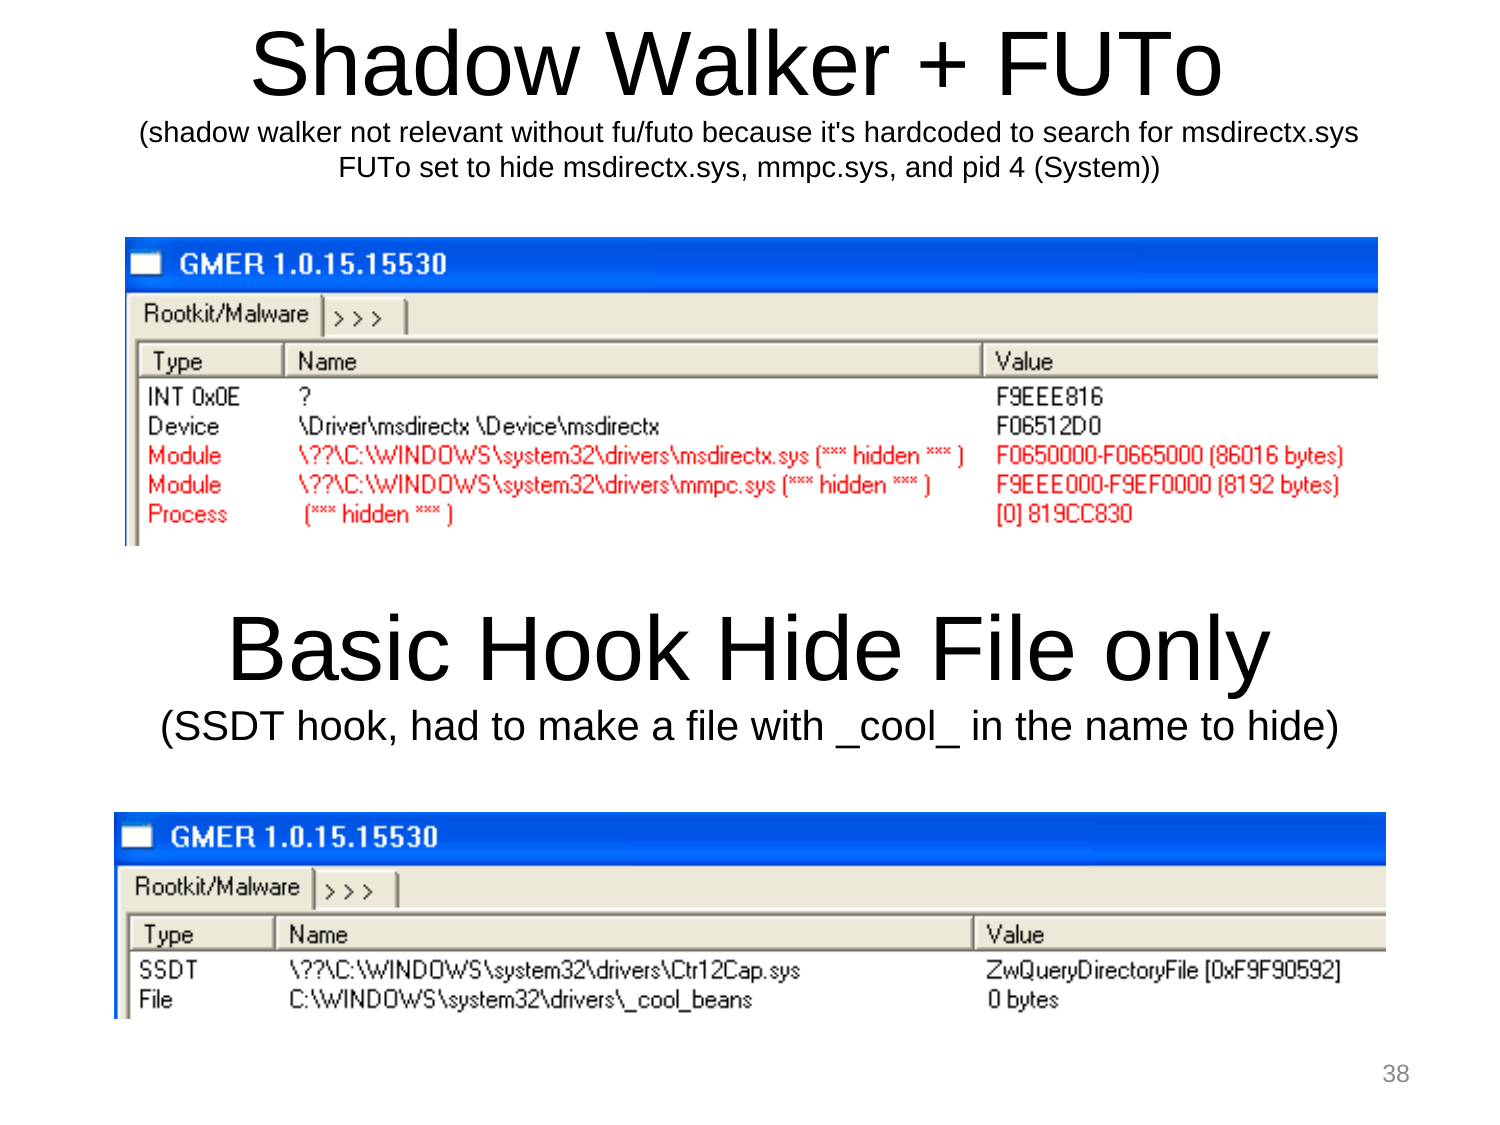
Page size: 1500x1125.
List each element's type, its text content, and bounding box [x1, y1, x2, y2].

text_box <number> [1074, 1042, 1426, 1103]
text_box Basic Hook Hide File only (SSDT hook, had to make a file with _cool_ in the name to hide) [0, 574, 1500, 763]
picture [125, 237, 1378, 546]
picture [114, 812, 1386, 1019]
title Shadow Walker + FUTo (shadow walker not relevant without fu/futo because it's hardcoded to search for msdirectx.sys FUTo set to hide msdirectx.sys, mmpc.sys, and pid 4 (System)) [0, 0, 1500, 192]
